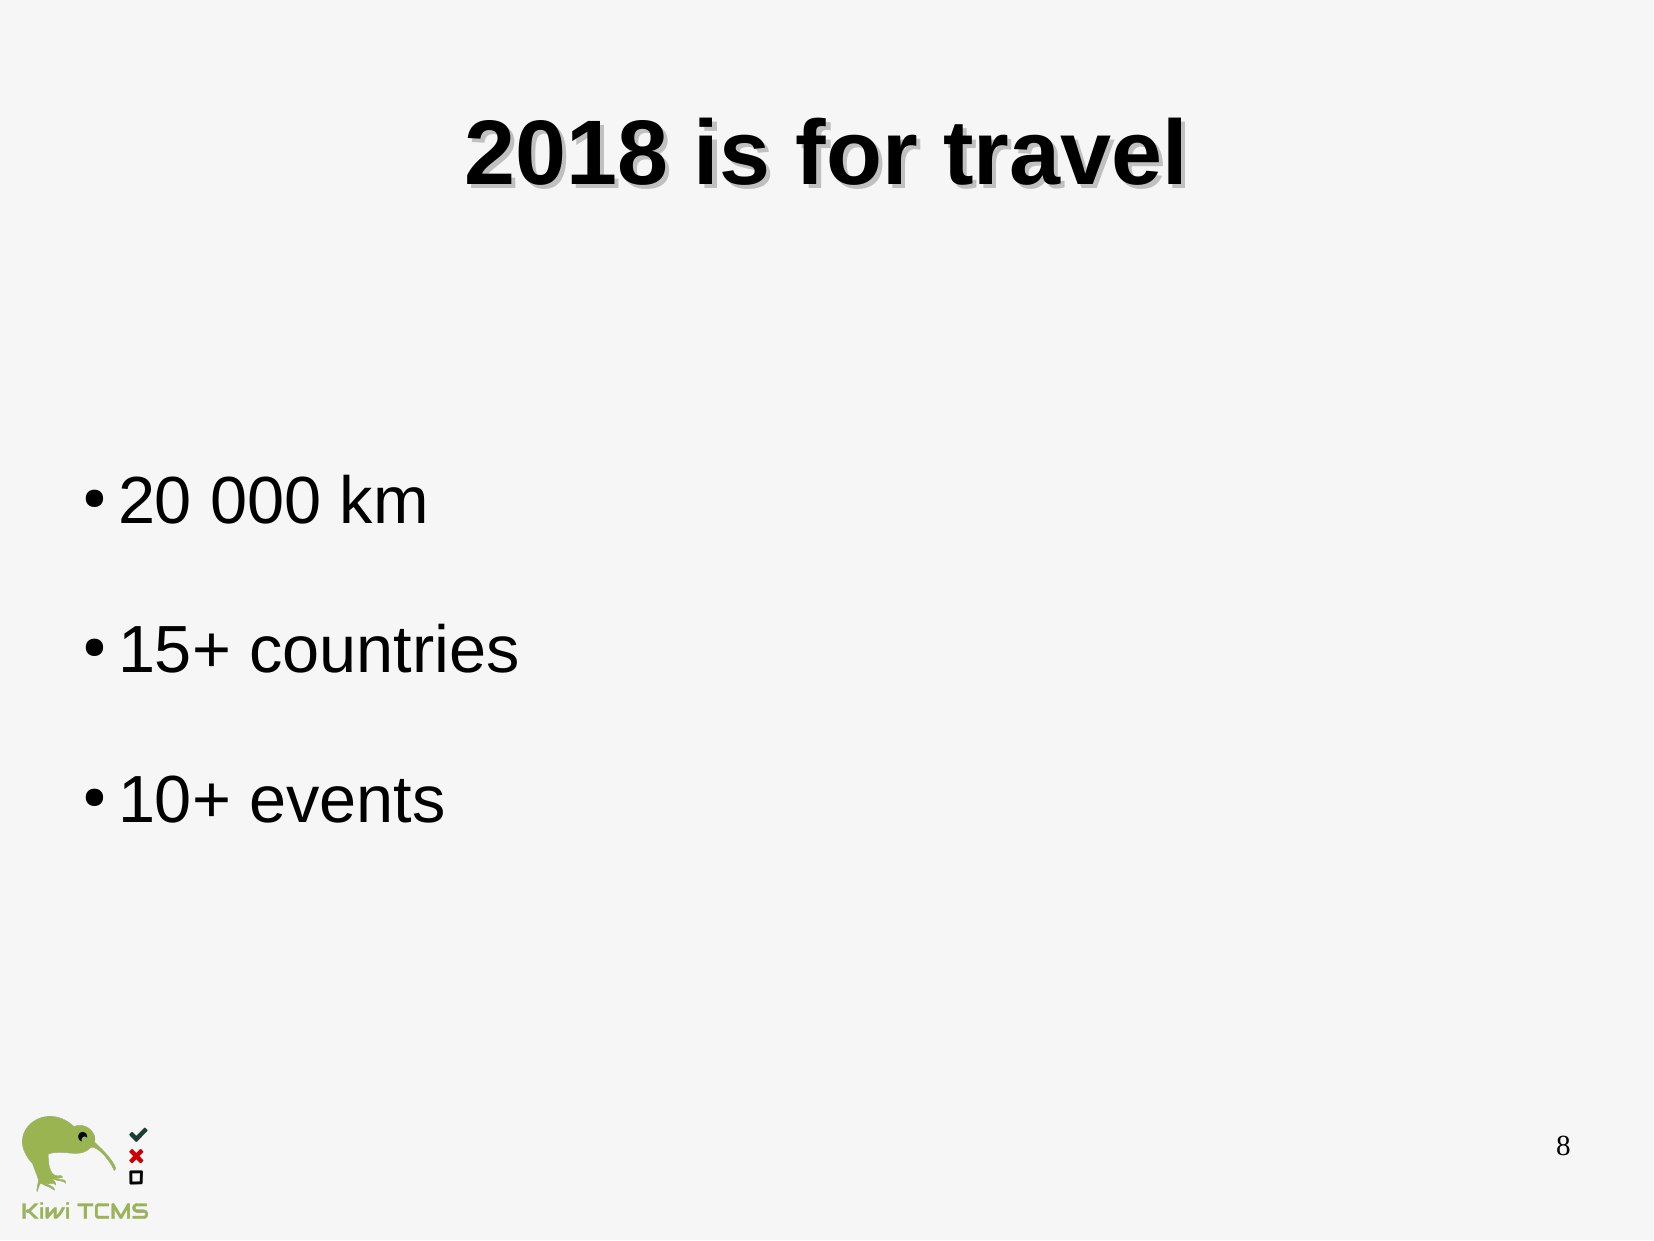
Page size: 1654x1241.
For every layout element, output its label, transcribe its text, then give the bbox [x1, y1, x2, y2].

title 2018 is for travel [82, 49, 1571, 257]
subtitle 20 000 km 15+ countries 10+ events [82, 263, 1571, 1036]
picture [22, 1116, 148, 1219]
